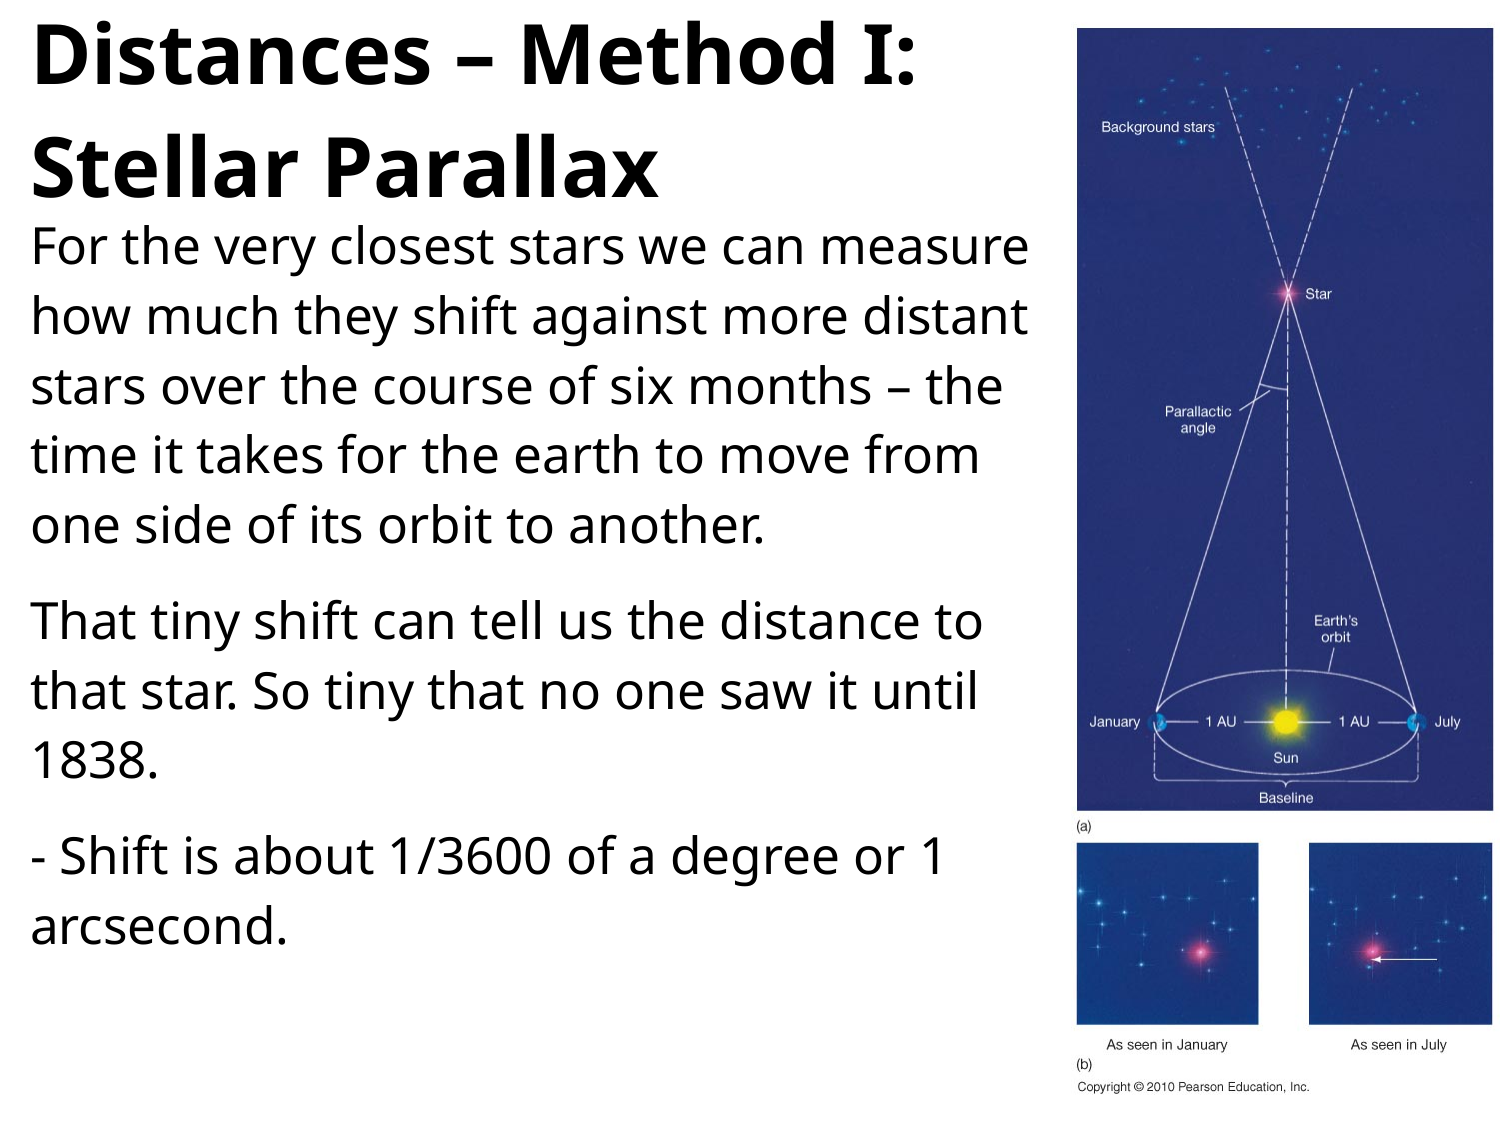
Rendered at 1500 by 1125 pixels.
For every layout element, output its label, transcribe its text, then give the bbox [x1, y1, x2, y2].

picture [1071, 22, 1500, 1103]
title Distances – Method I: Stellar Parallax [30, 11, 1471, 206]
list For the very closest stars we can measure how much they shift against more distant stars over the course of six months – the time it takes for the earth to move from one side of its orbit to another. That tiny shift can tell us the distance to that star. So tiny that no one saw it until 1838. - Shift is about 1/3600 of a degree or 1 arcsecond. [30, 210, 1039, 1036]
